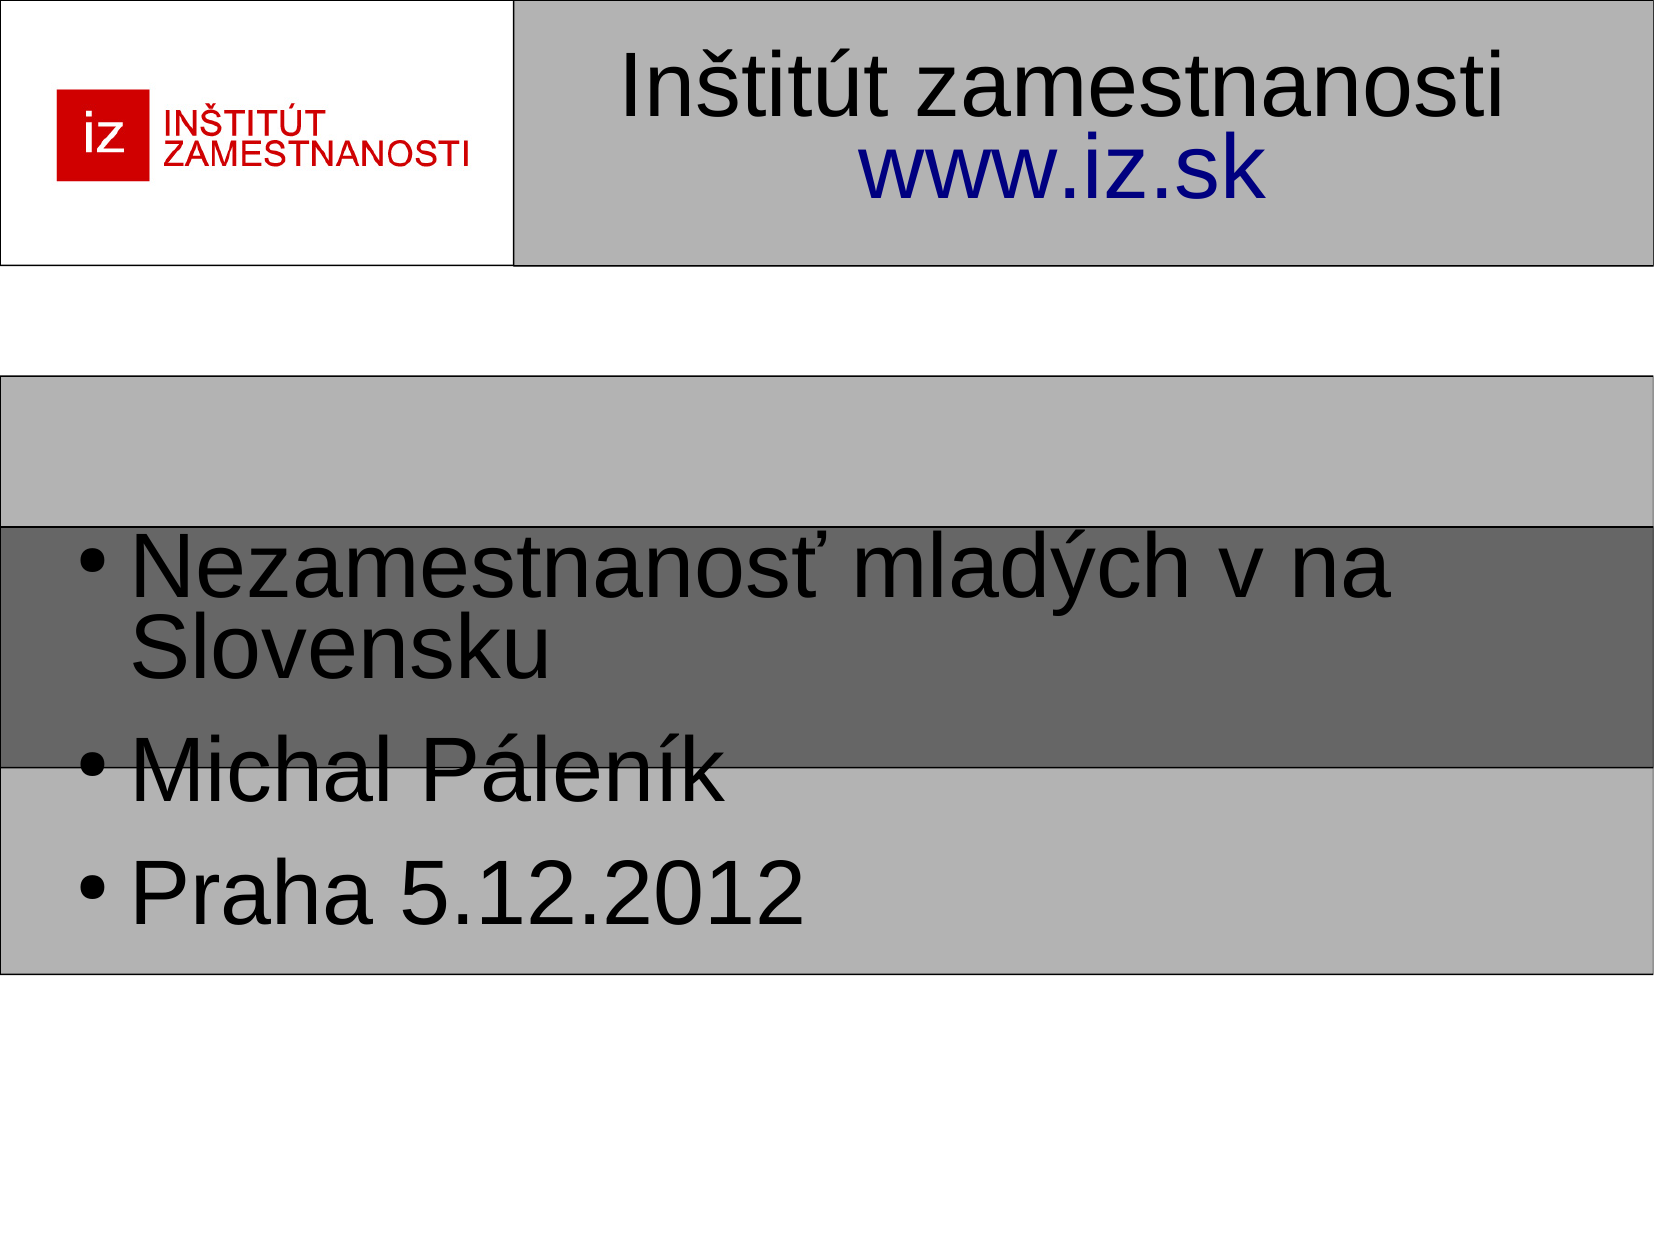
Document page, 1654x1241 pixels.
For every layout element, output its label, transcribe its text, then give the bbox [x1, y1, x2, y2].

text_box [0, 376, 1654, 975]
picture [5, 8, 512, 257]
title Inštitút zamestnanosti www.iz.sk [561, 29, 1565, 237]
list Nezamestnanosť mladých v na Slovensku Michal Páleník Praha 5.12.2012 [59, 531, 1506, 962]
